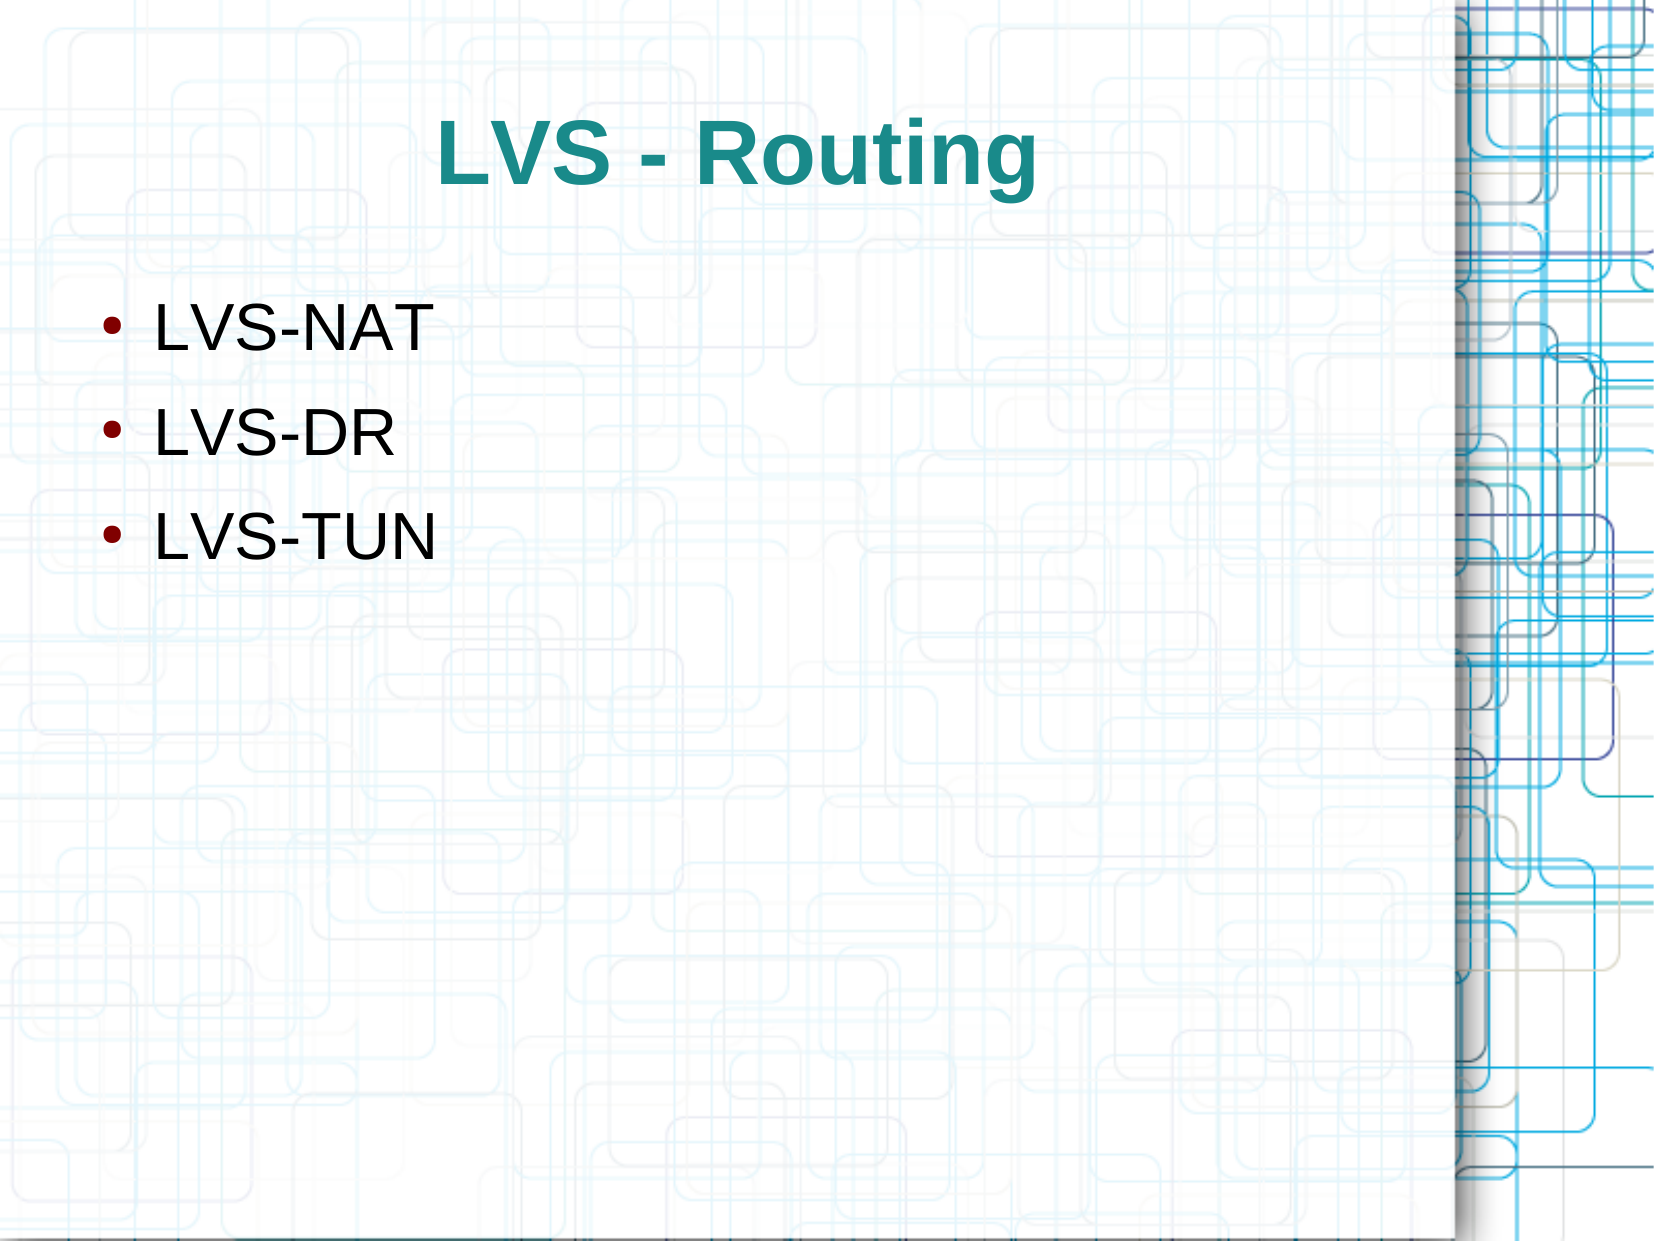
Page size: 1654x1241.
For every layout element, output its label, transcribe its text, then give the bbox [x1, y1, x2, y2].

title LVS - Routing [59, 49, 1418, 257]
picture [0, 0, 1654, 1241]
list LVS-NAT LVS-DR LVS-TUN [82, 290, 1418, 1094]
